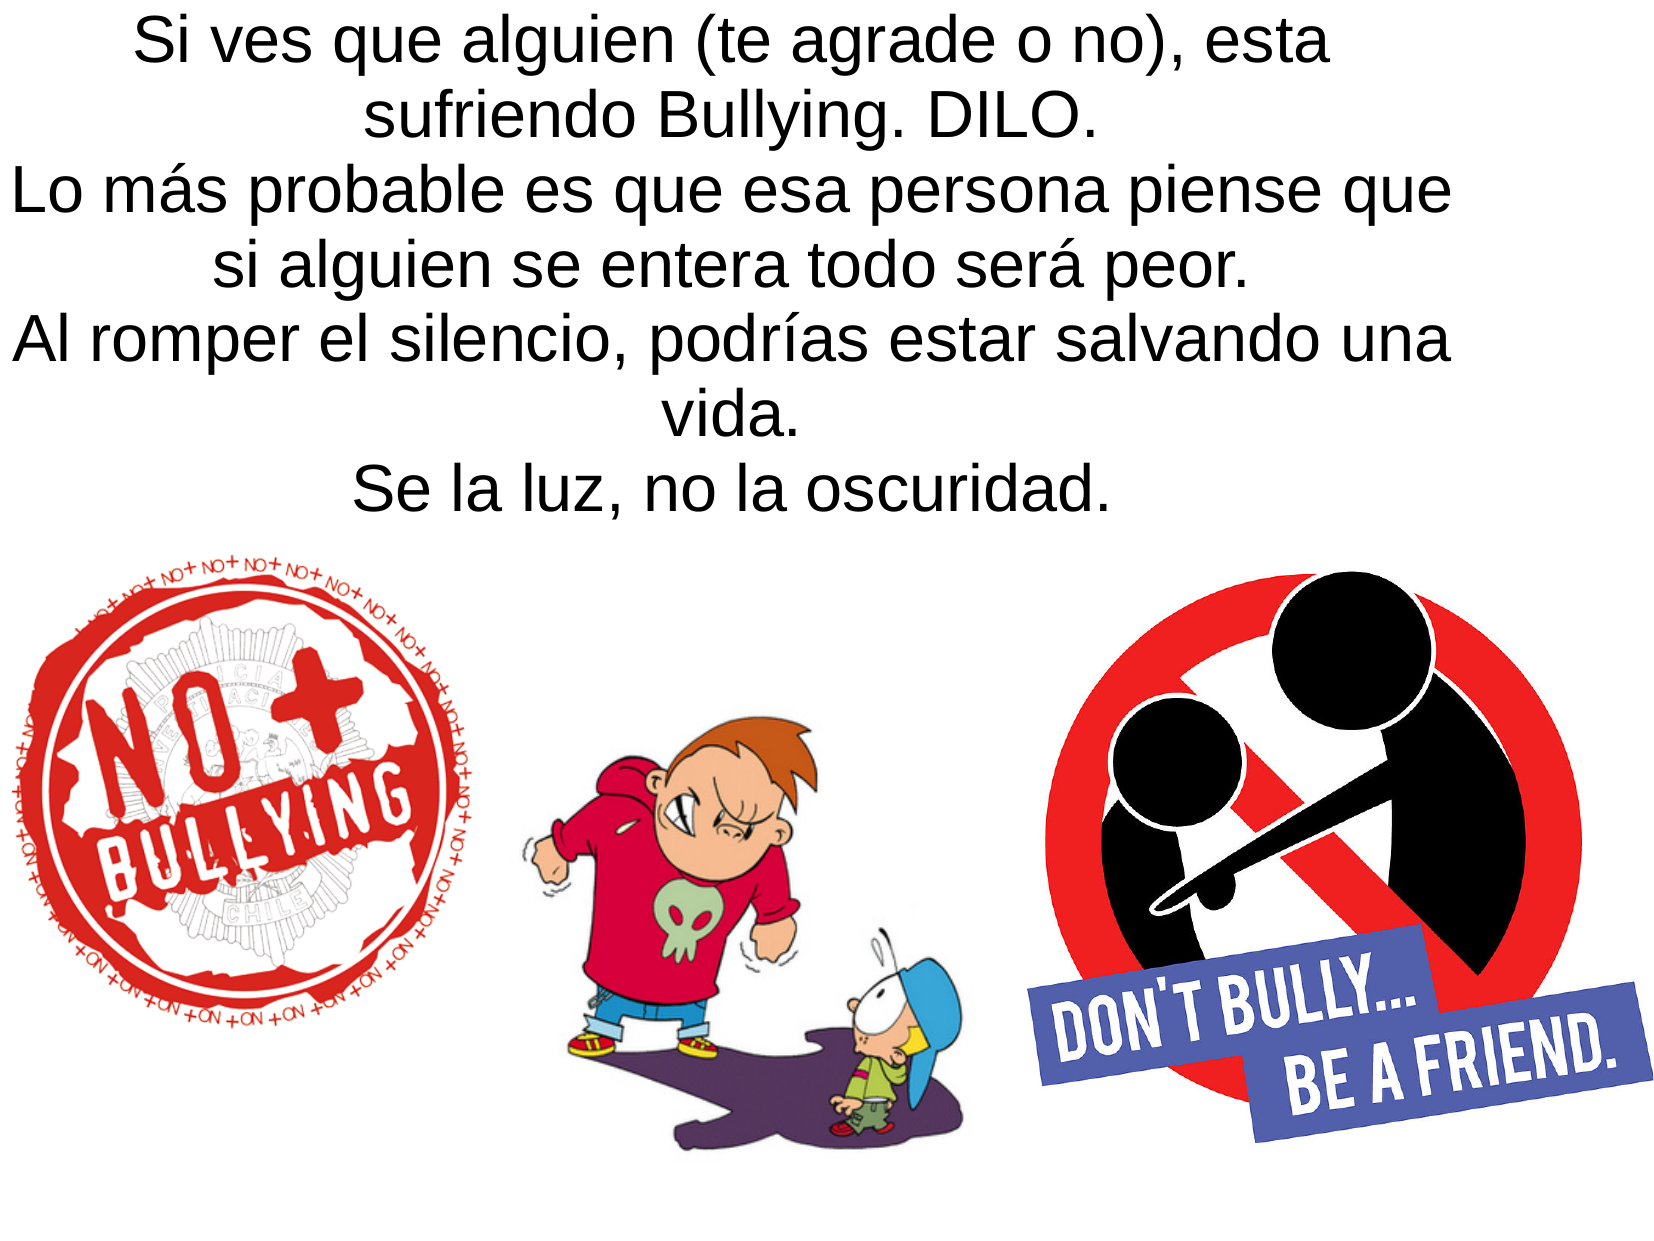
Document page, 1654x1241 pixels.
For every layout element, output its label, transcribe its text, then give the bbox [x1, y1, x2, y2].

subtitle Si ves que alguien (te agrade o no), esta sufriendo Bullying. DILO. Lo más probable es que esa persona piense que si alguien se entera todo será peor. Al romper el silencio, podrías estar salvando una vida. Se la luz, no la oscuridad. [0, 0, 1477, 745]
picture [12, 555, 998, 1182]
picture [1027, 566, 1654, 1146]
